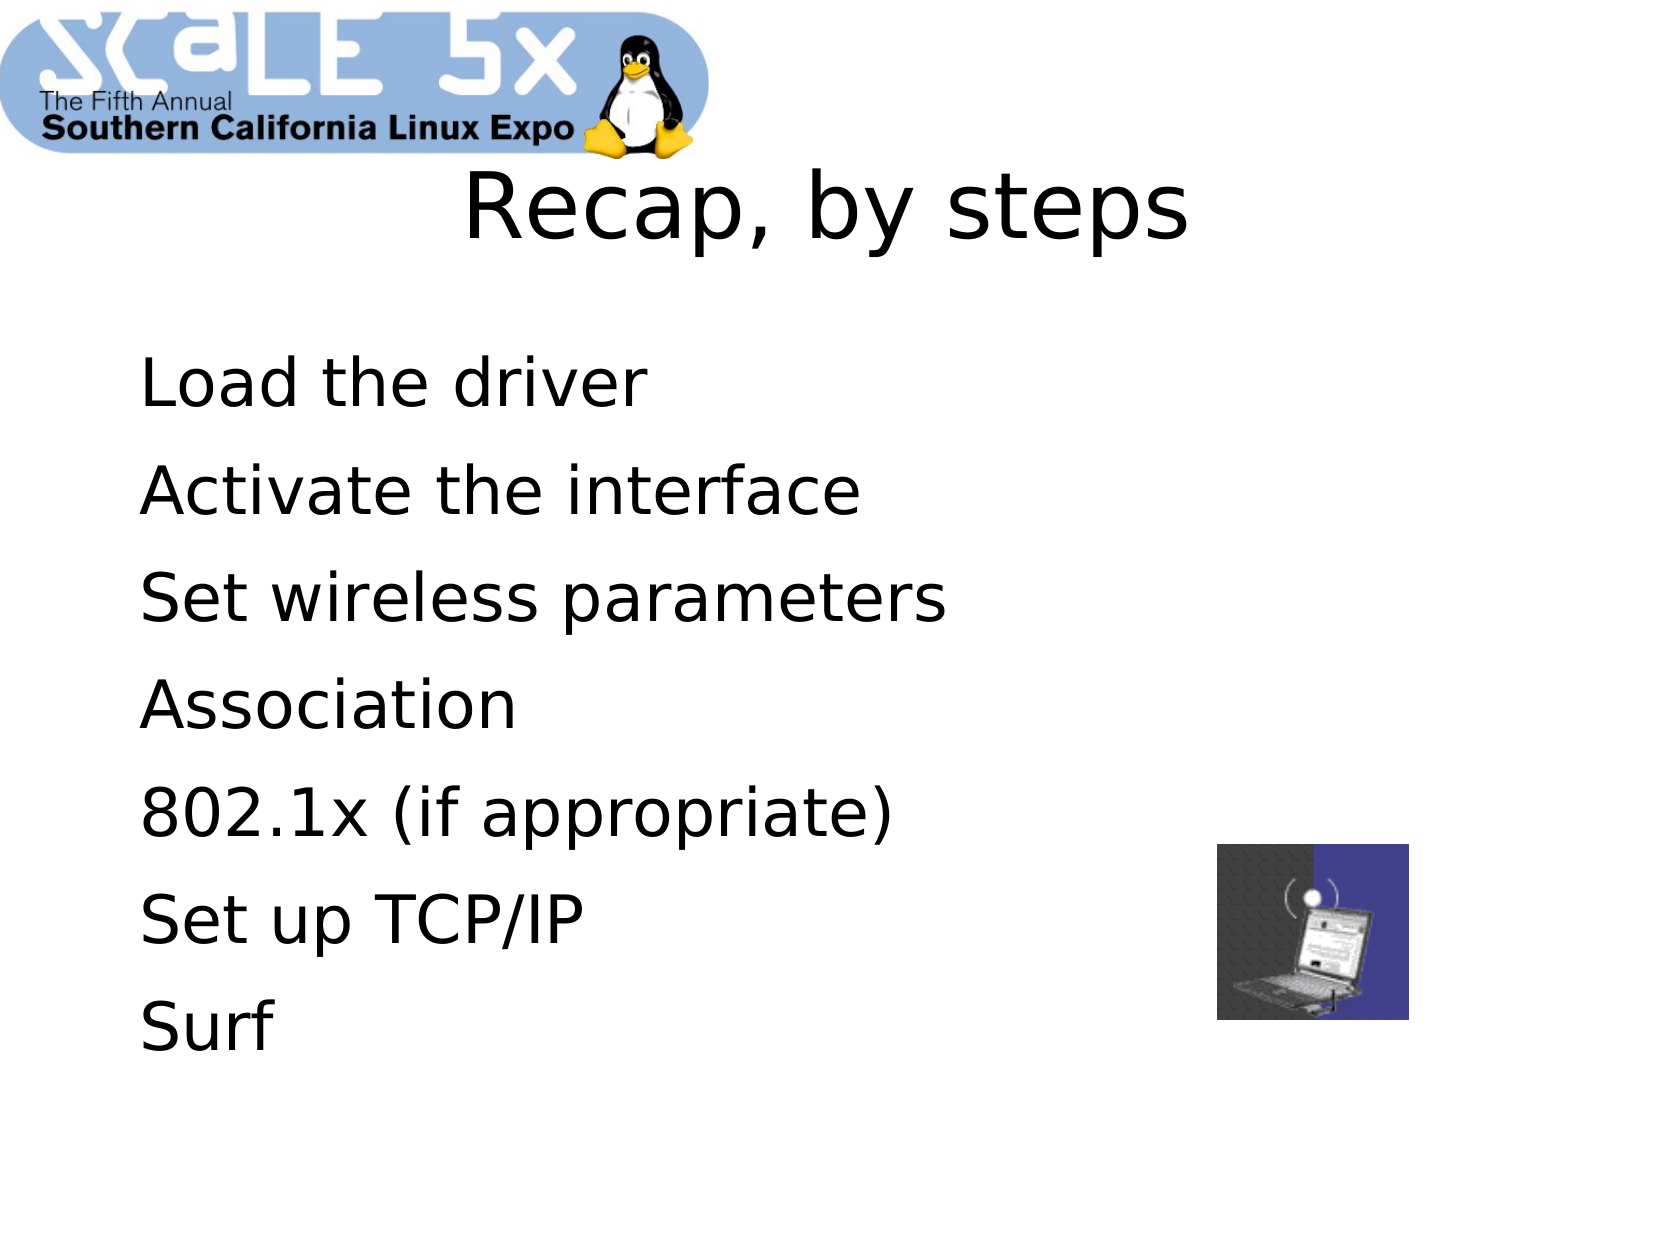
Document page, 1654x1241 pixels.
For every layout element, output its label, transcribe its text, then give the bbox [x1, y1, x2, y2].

picture [0, 3, 709, 159]
title Recap, by steps [121, 102, 1533, 311]
picture [1217, 844, 1409, 1020]
list Load the driver Activate the interface Set wireless parameters Association 802.1x (if appropriate) Set up TCP/IP Surf [121, 344, 1533, 1127]
